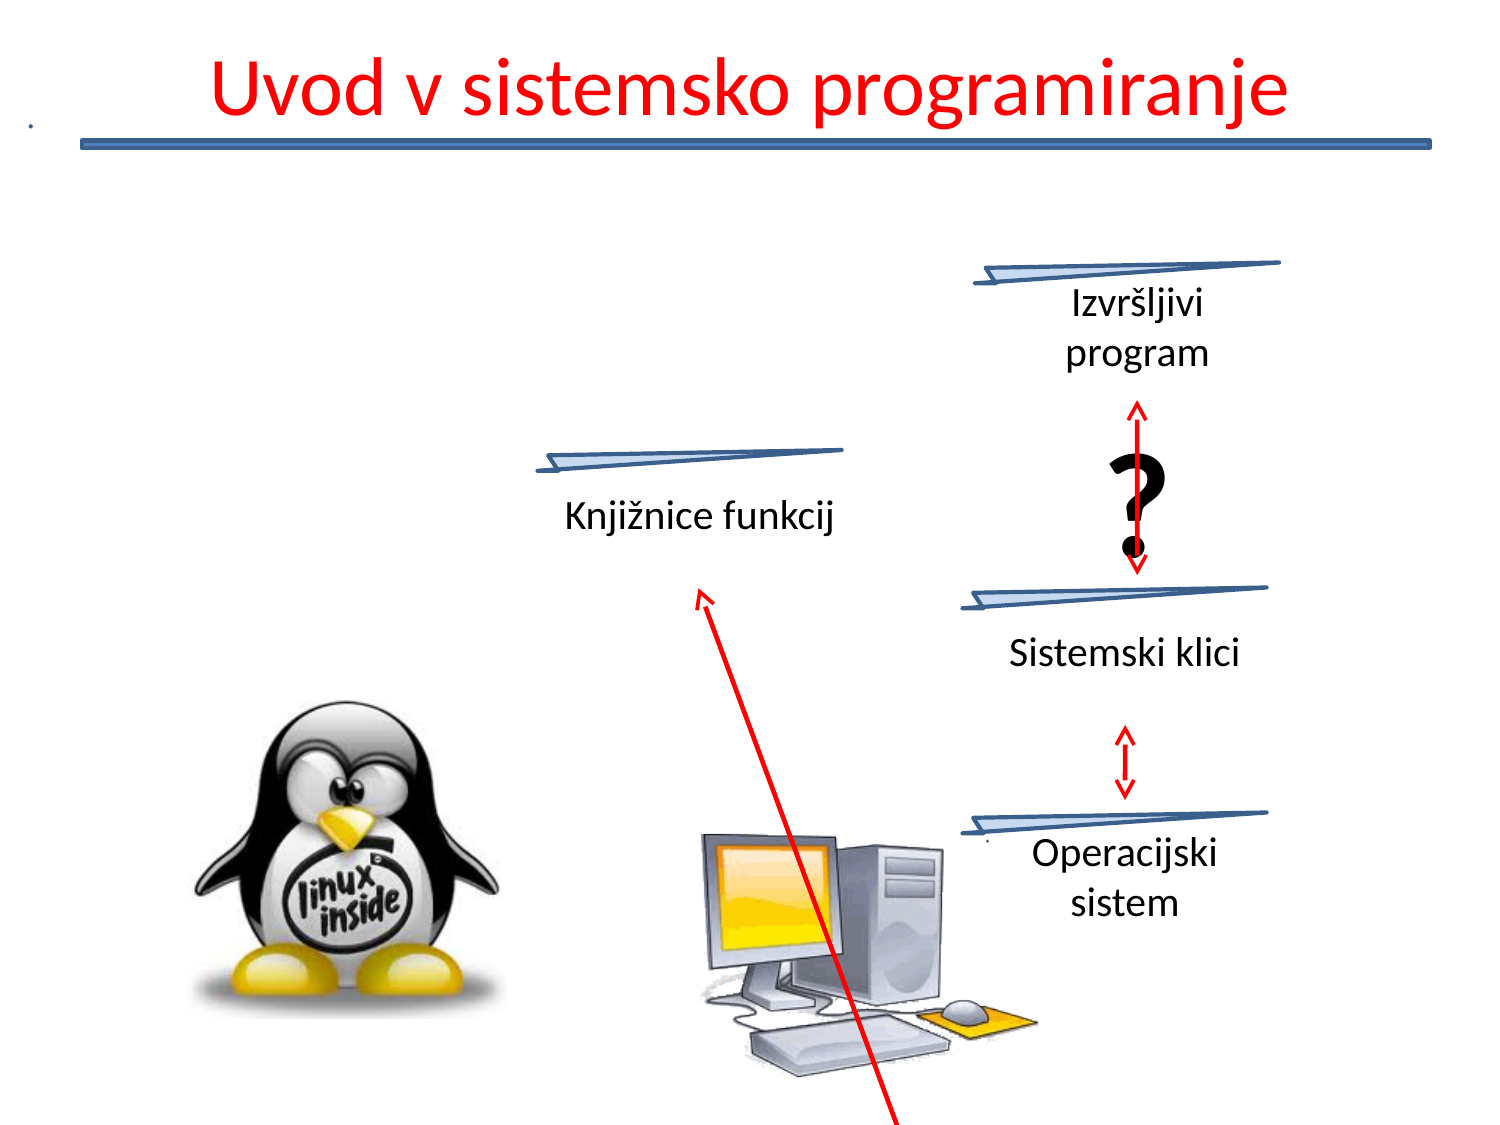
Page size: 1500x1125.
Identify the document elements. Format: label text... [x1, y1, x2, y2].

text_box ? [1062, 399, 1213, 595]
picture [675, 799, 877, 1080]
title Uvod v sistemsko programiranje [75, 23, 1425, 141]
text_box Operacijski sistem [1056, 812, 1267, 827]
text_box Sistemski klici [962, 591, 1157, 609]
text_box Izvršljivi program [975, 262, 1280, 284]
text_box Knjižnice funkcij [537, 450, 842, 471]
picture [780, 799, 1056, 1080]
picture [187, 699, 507, 1019]
